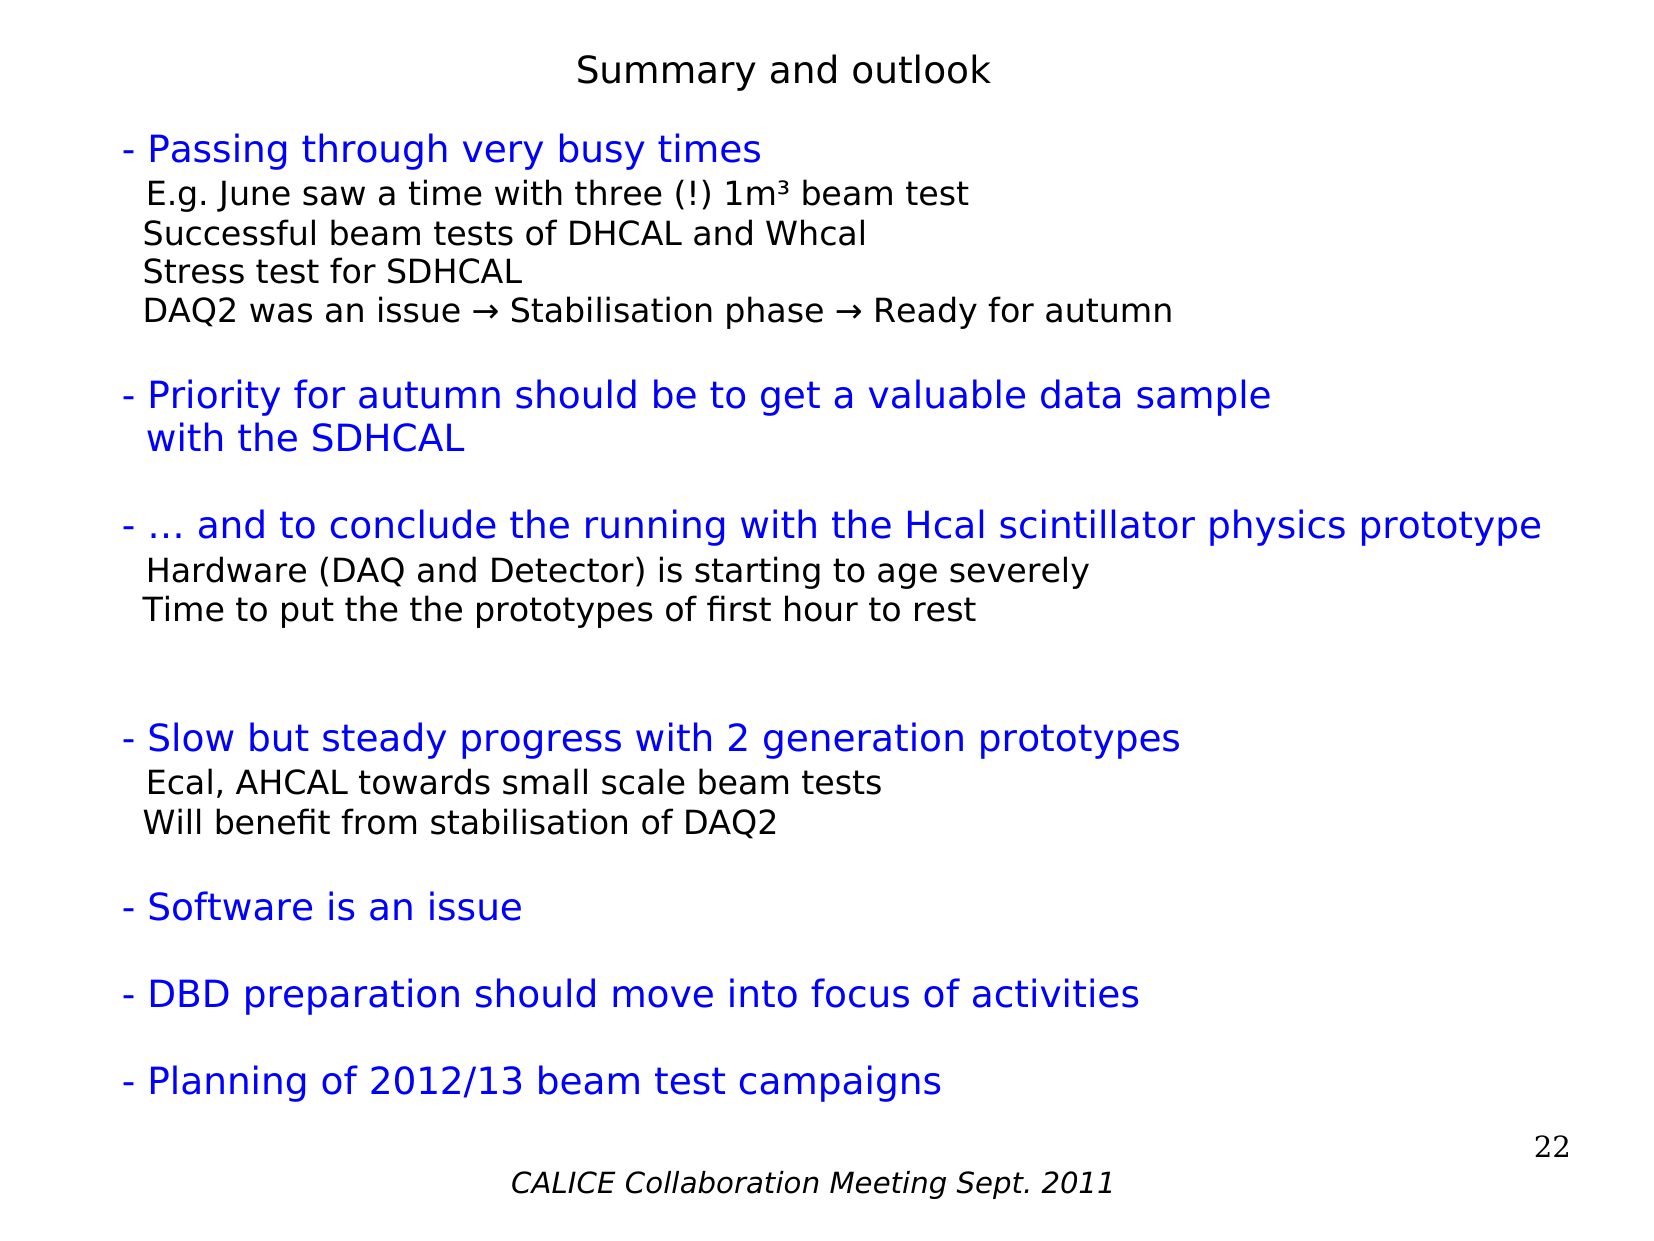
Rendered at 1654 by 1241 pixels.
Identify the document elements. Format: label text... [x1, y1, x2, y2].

text_box - Passing through very busy times E.g. June saw a time with three (!) 1m³ beam test Successful beam tests of DHCAL and Whcal Stress test for SDHCAL DAQ2 was an issue → Stabilisation phase → Ready for autumn - Priority for autumn should be to get a valuable data sample with the SDHCAL - … and to conclude the running with the Hcal scintillator physics prototype Hardware (DAQ and Detector) is starting to age severely Time to put the the prototypes of first hour to rest - Slow but steady progress with 2 generation prototypes Ecal, AHCAL towards small scale beam tests Will benefit from stabilisation of DAQ2 - Software is an issue - DBD preparation should move into focus of activities - Planning of 2012/13 beam test campaigns [107, 119, 1569, 1112]
text_box Summary and outlook [561, 41, 1006, 100]
